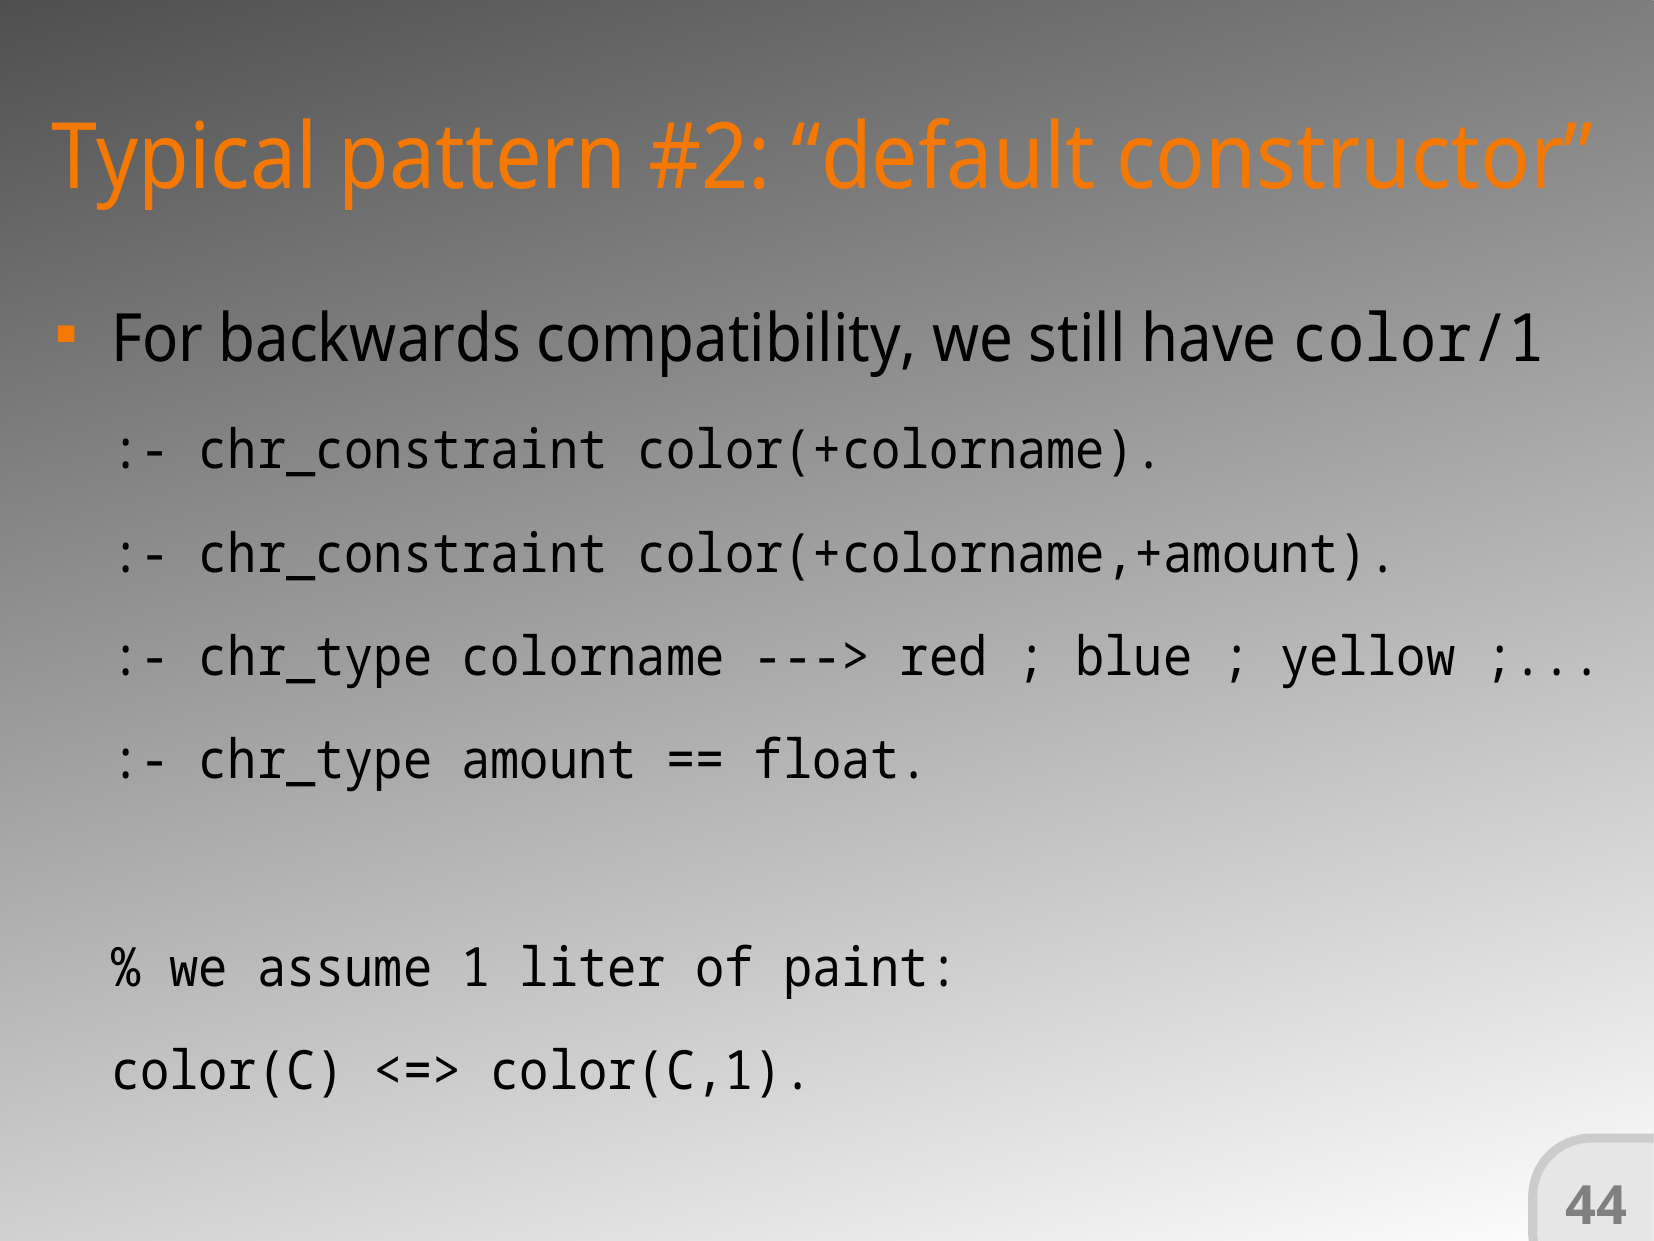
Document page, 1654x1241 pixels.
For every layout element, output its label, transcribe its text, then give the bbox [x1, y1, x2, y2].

title Typical pattern #2: “default constructor” [18, 49, 1629, 257]
list For backwards compatibility, we still have color/1 :- chr_constraint color(+colorname). :- chr_constraint color(+colorname,+amount). :- chr_type colorname ---> red ; blue ; yellow ;... :- chr_type amount == float. % we assume 1 liter of paint: color(C) <=> color(C,1). [40, 290, 1631, 1094]
